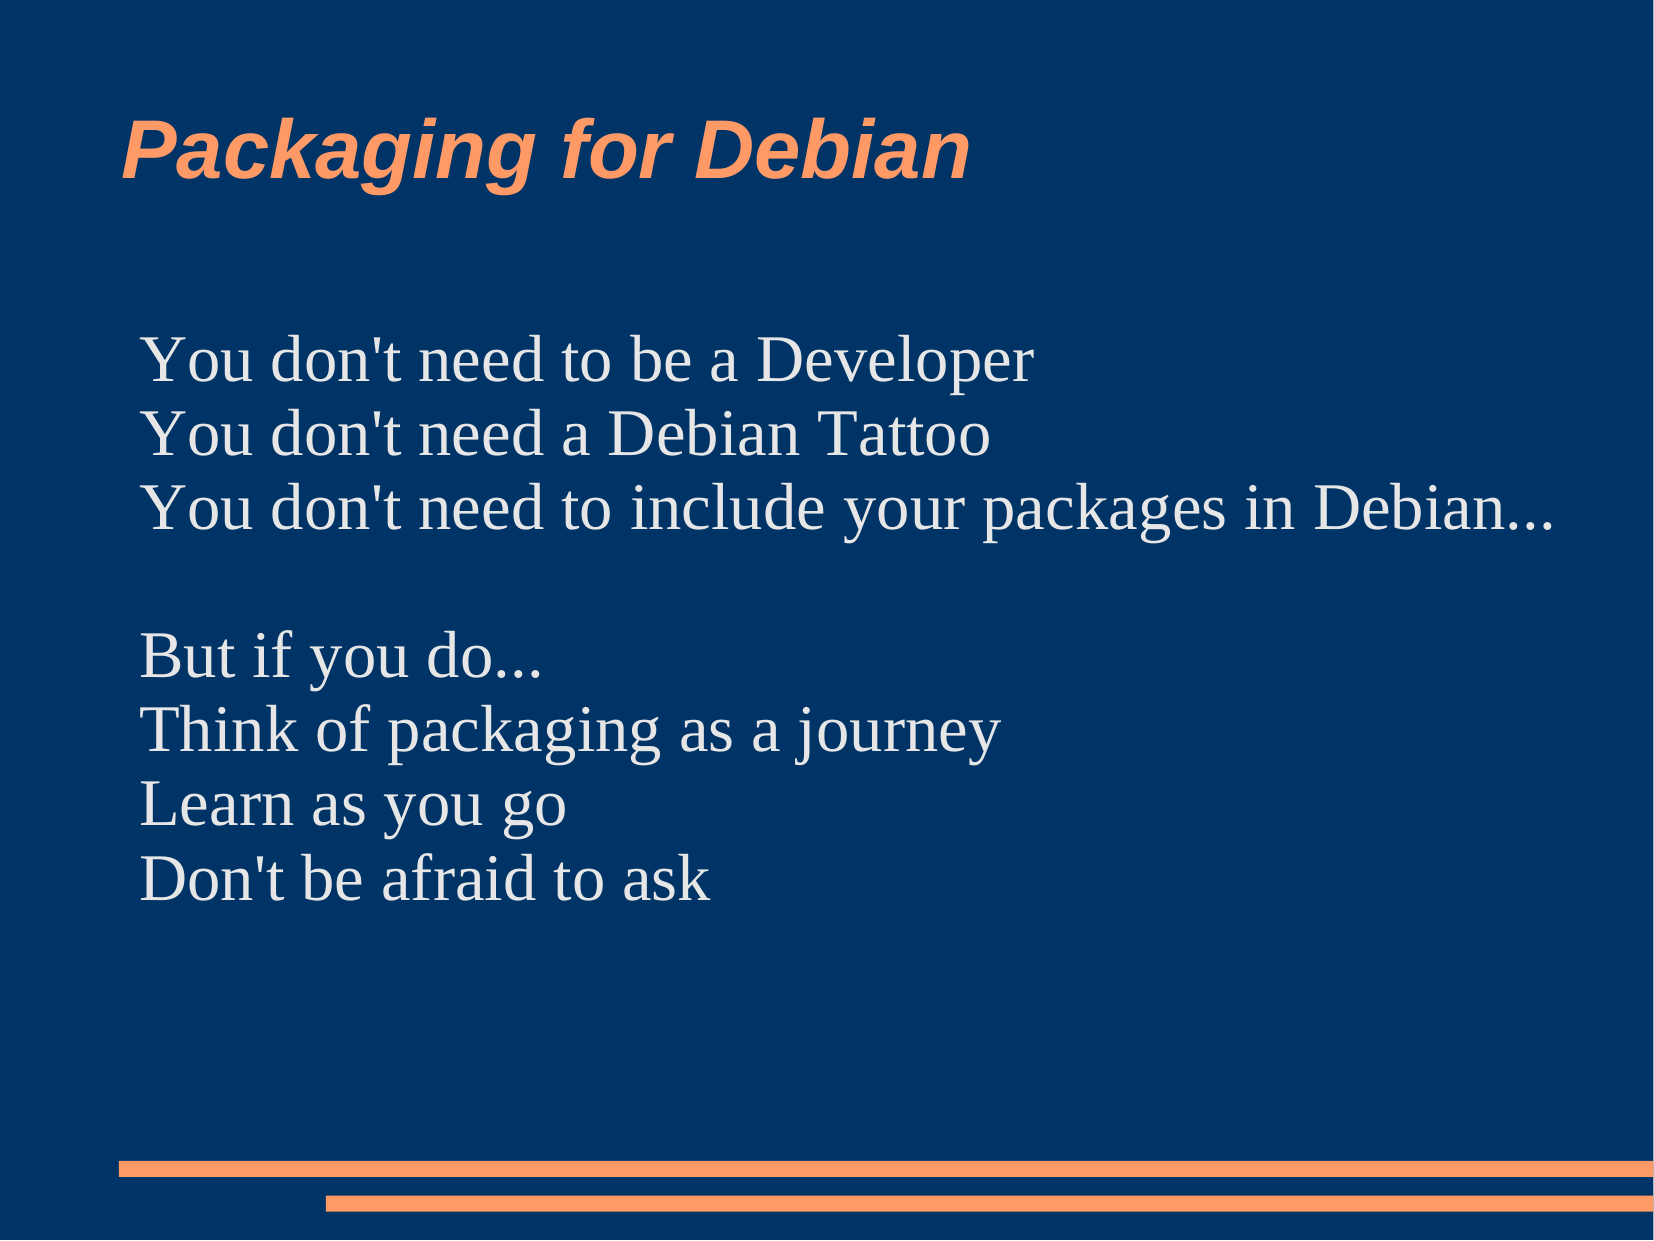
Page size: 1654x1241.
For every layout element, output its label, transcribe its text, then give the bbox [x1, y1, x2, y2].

list You don't need to be a Developer You don't need a Debian Tattoo You don't need to include your packages in Debian... But if you do... Think of packaging as a journey Learn as you go Don't be afraid to ask [121, 322, 1561, 1118]
title Packaging for Debian [121, 53, 1534, 247]
